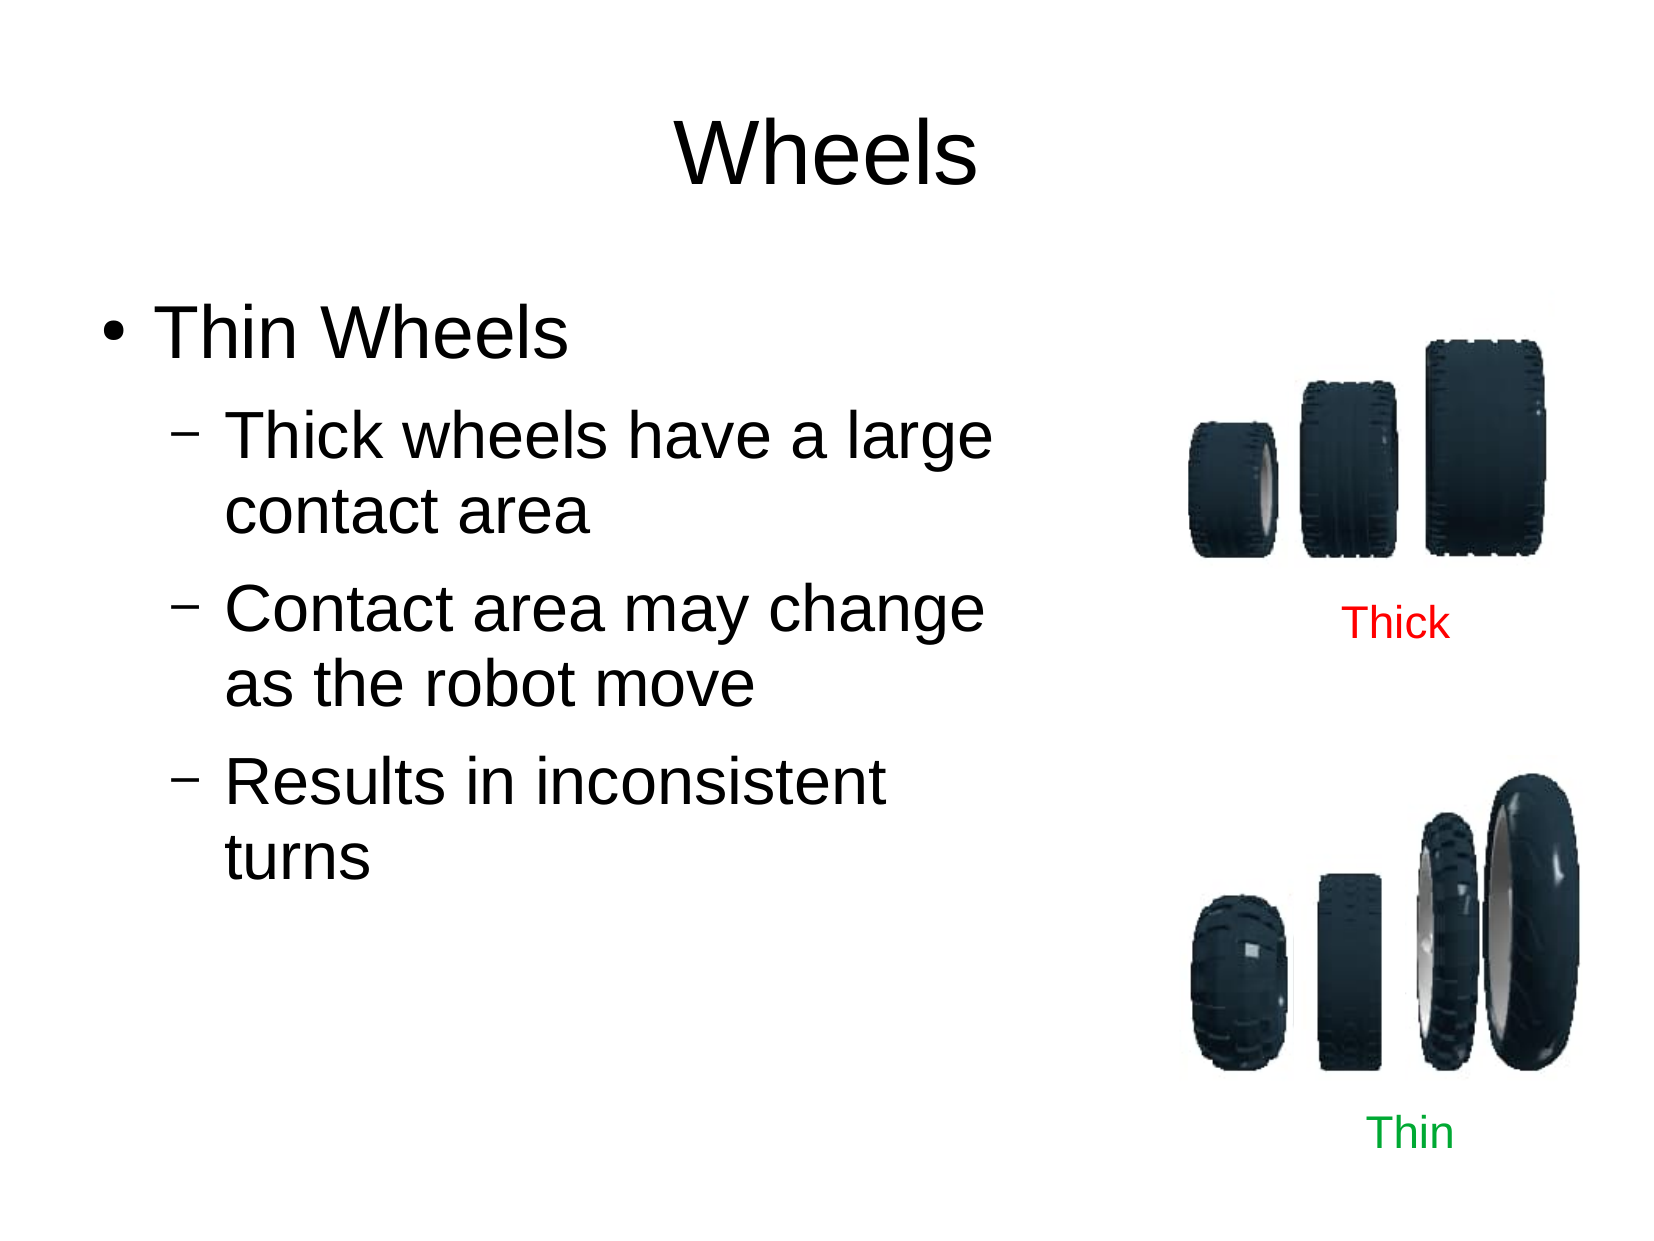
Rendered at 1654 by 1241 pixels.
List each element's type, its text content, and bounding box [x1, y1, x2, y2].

picture [1179, 755, 1294, 1082]
picture [1188, 241, 1289, 569]
text_box Thick [1326, 589, 1466, 656]
list Thin Wheels Thick wheels have a large contact area Contact area may change as the robot move Results in inconsistent turns [82, 290, 1006, 1111]
picture [1405, 755, 1598, 1083]
picture [1301, 755, 1392, 1083]
picture [1294, 241, 1555, 569]
title Wheels [82, 49, 1571, 257]
text_box Thin [1350, 1099, 1486, 1218]
